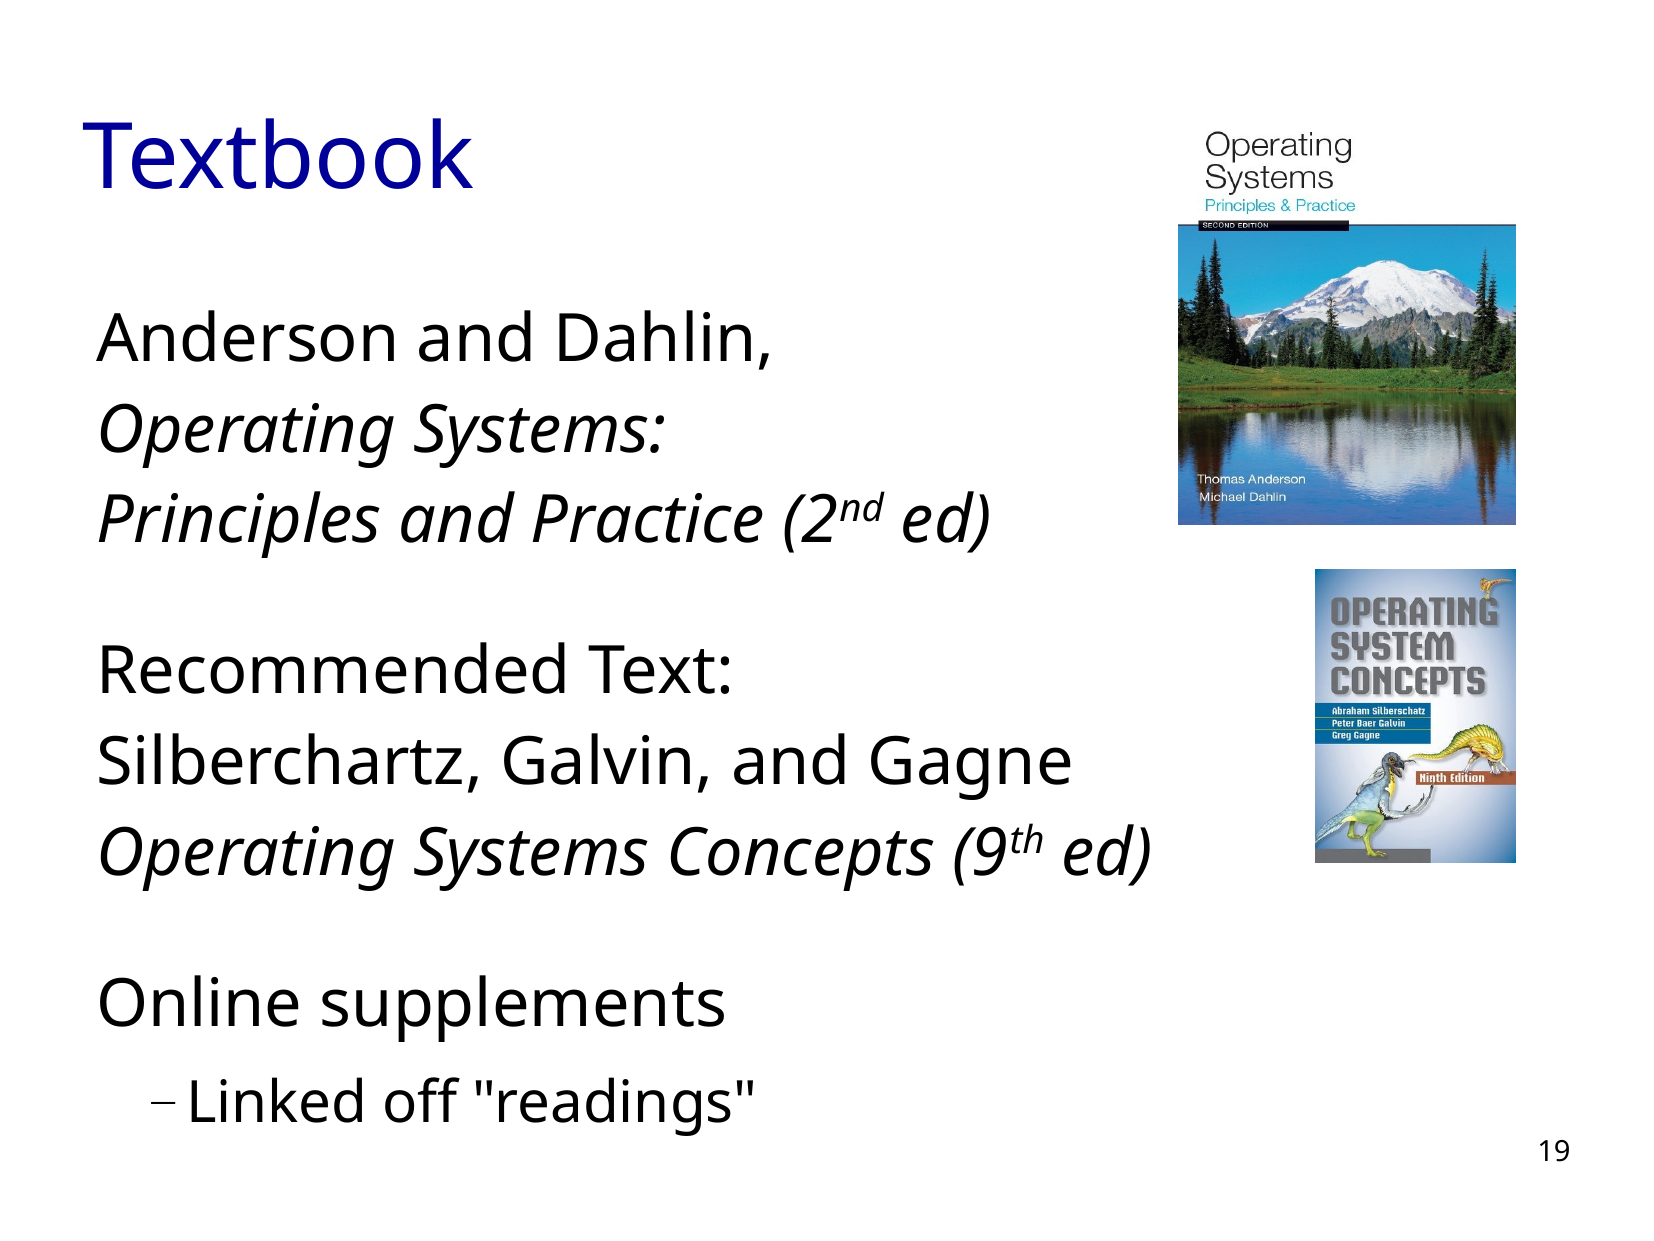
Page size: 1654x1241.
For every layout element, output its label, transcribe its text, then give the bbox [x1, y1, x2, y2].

picture [1315, 569, 1516, 863]
title Textbook [82, 49, 1571, 257]
list Anderson and Dahlin, Operating Systems: Principles and Practice (2nd ed) Recommended Text: Silberchartz, Galvin, and Gagne Operating Systems Concepts (9th ed) Online supplements Linked off "readings" [60, 290, 1216, 1156]
picture [1178, 104, 1516, 526]
